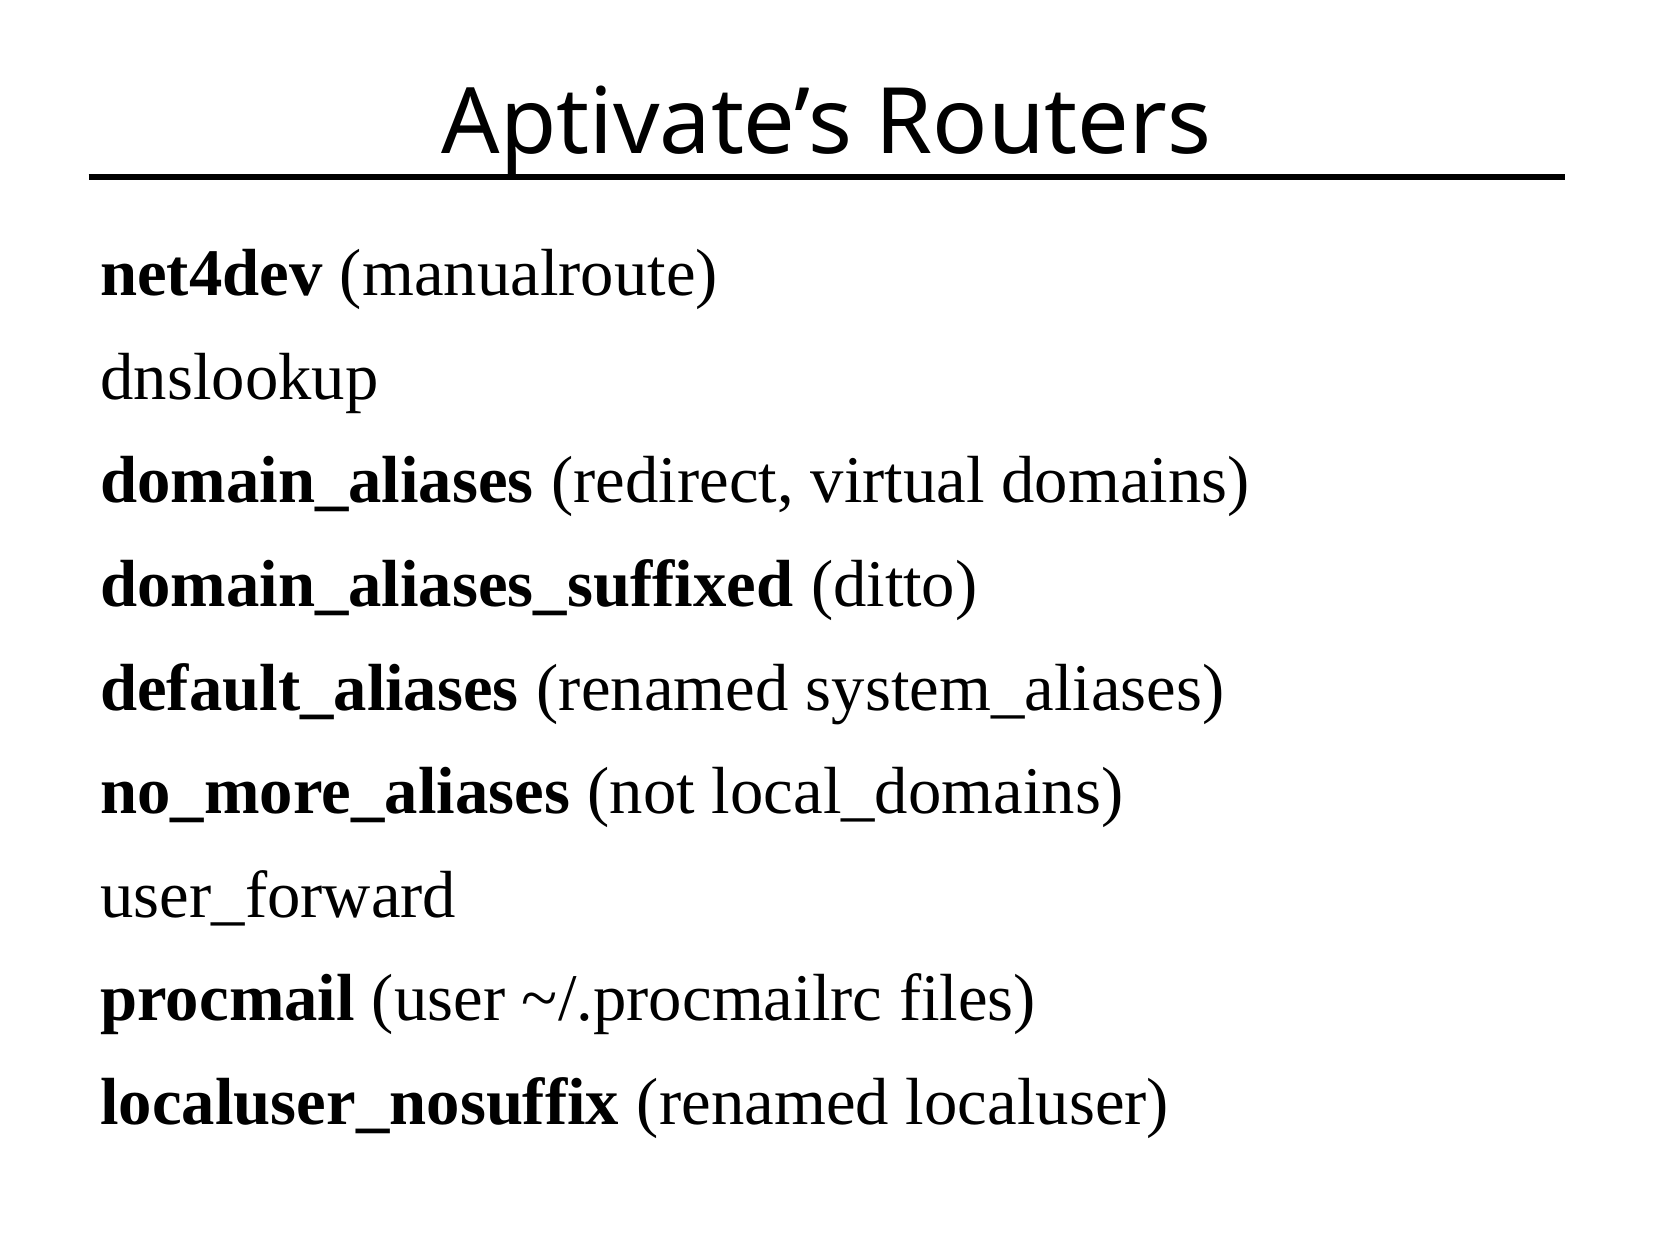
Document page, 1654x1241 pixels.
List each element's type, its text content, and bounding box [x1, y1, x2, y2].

title Aptivate’s Routers [82, 29, 1571, 207]
list net4dev (manualroute) dnslookup domain_aliases (redirect, virtual domains) domain_aliases_suffixed (ditto) default_aliases (renamed system_aliases) no_more_aliases (not local_domains) user_forward procmail (user ~/.procmailrc files) localuser_nosuffix (renamed localuser) [82, 236, 1571, 1195]
